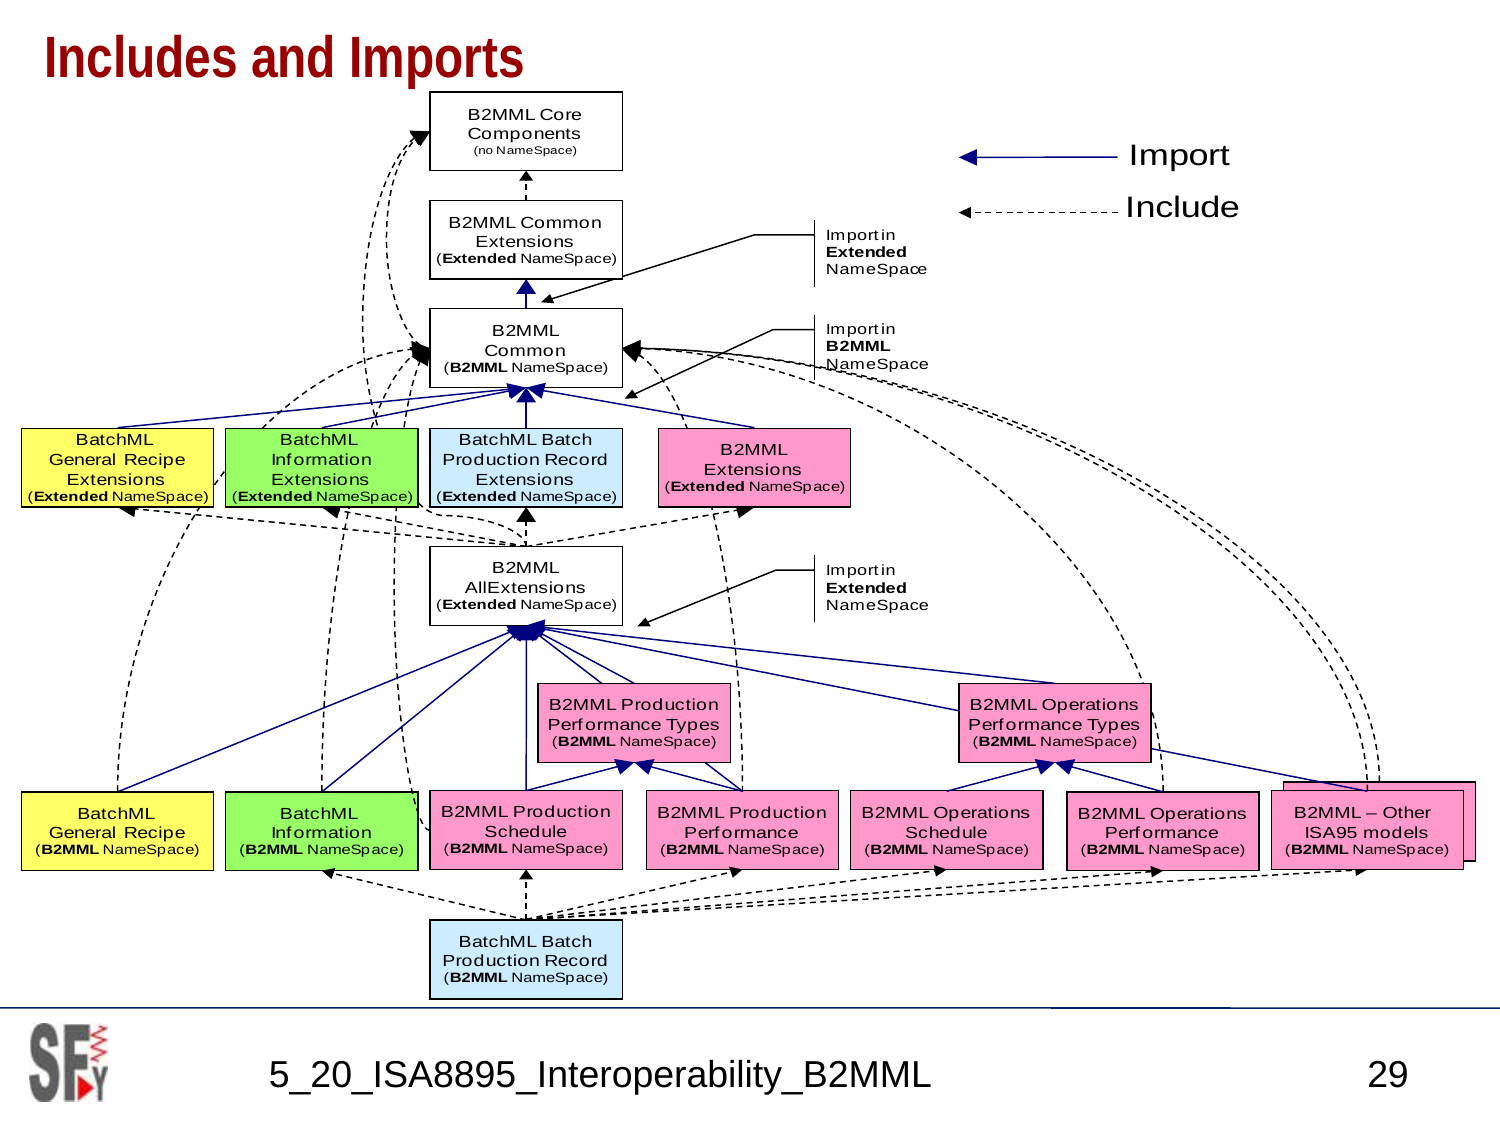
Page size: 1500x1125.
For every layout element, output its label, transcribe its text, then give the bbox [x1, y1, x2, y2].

picture [17, 90, 1477, 1000]
footer 5_20_ISA8895_Interoperability_B2MML [253, 1034, 1336, 1103]
title Includes and Imports [29, 12, 1471, 90]
slide_number <numéro> [1352, 1034, 1490, 1103]
picture [29, 1023, 108, 1102]
